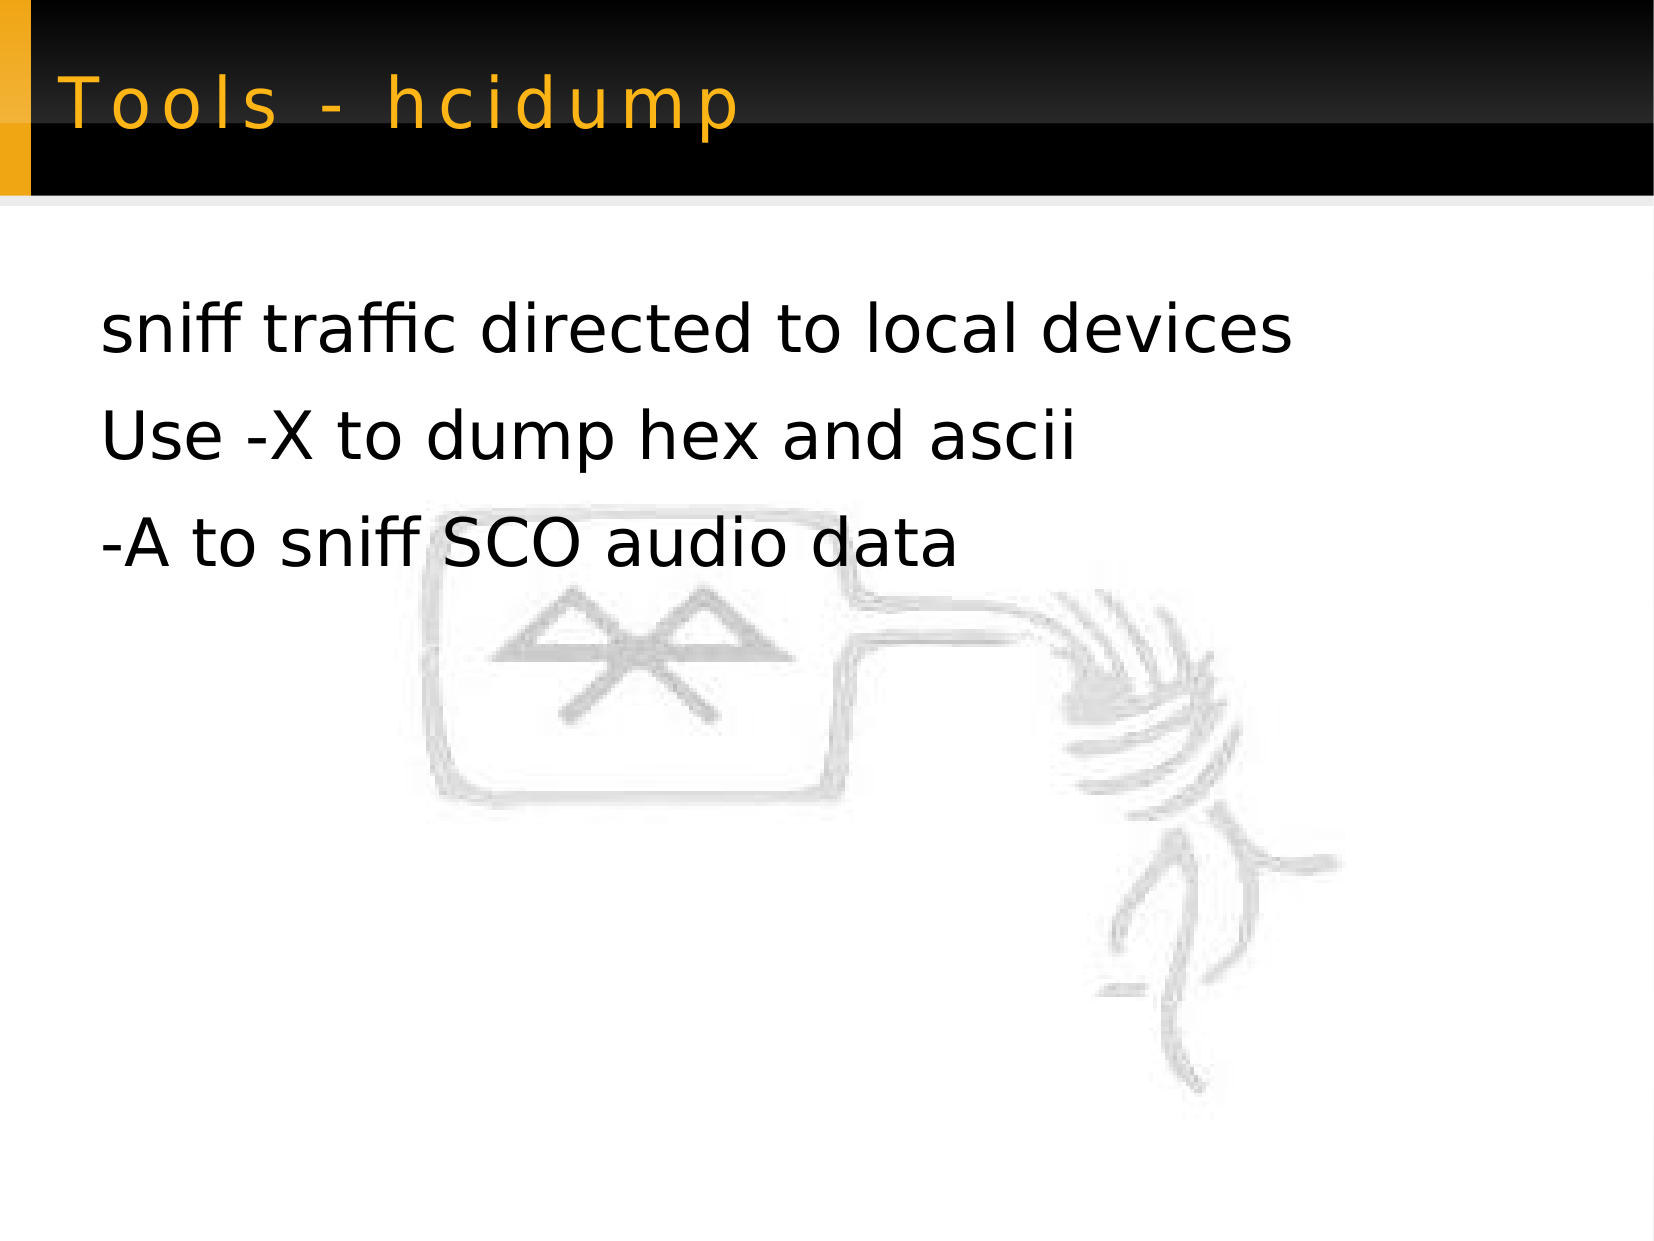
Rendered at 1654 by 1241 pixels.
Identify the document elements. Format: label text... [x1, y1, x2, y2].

picture [0, 0, 1654, 1241]
list sniff traffic directed to local devices Use -X to dump hex and ascii -A to sniff SCO audio data [82, 290, 1571, 1109]
title Tools - hcidump [59, 29, 1270, 178]
